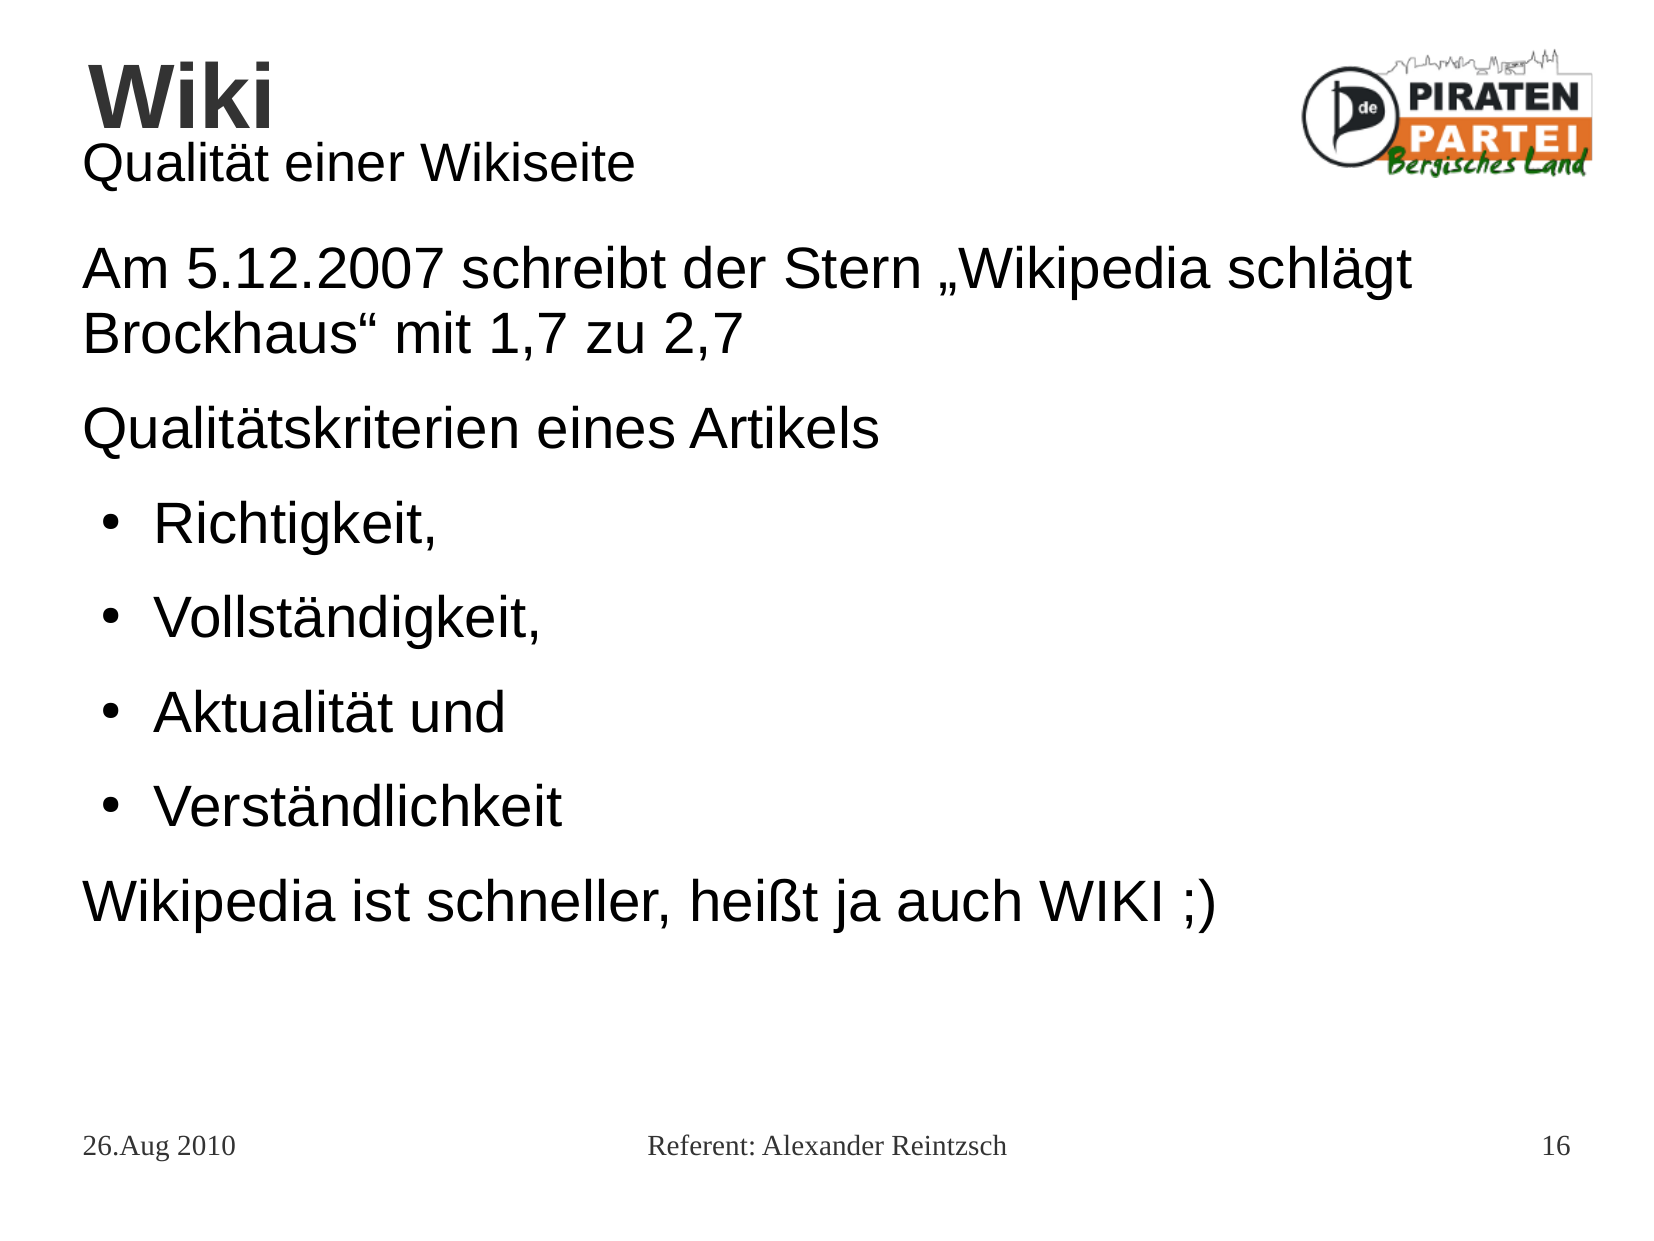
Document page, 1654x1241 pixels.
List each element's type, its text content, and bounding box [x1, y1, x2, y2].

picture [1299, 48, 1595, 178]
list Am 5.12.2007 schreibt der Stern „Wikipedia schlägt Brockhaus“ mit 1,7 zu 2,7 Qualitätskriterien eines Artikels Richtigkeit, Vollständigkeit, Aktualität und Verständlichkeit Wikipedia ist schneller, heißt ja auch WIKI ;) [82, 236, 1571, 1055]
title Qualität einer Wikiseite [82, 118, 1300, 207]
